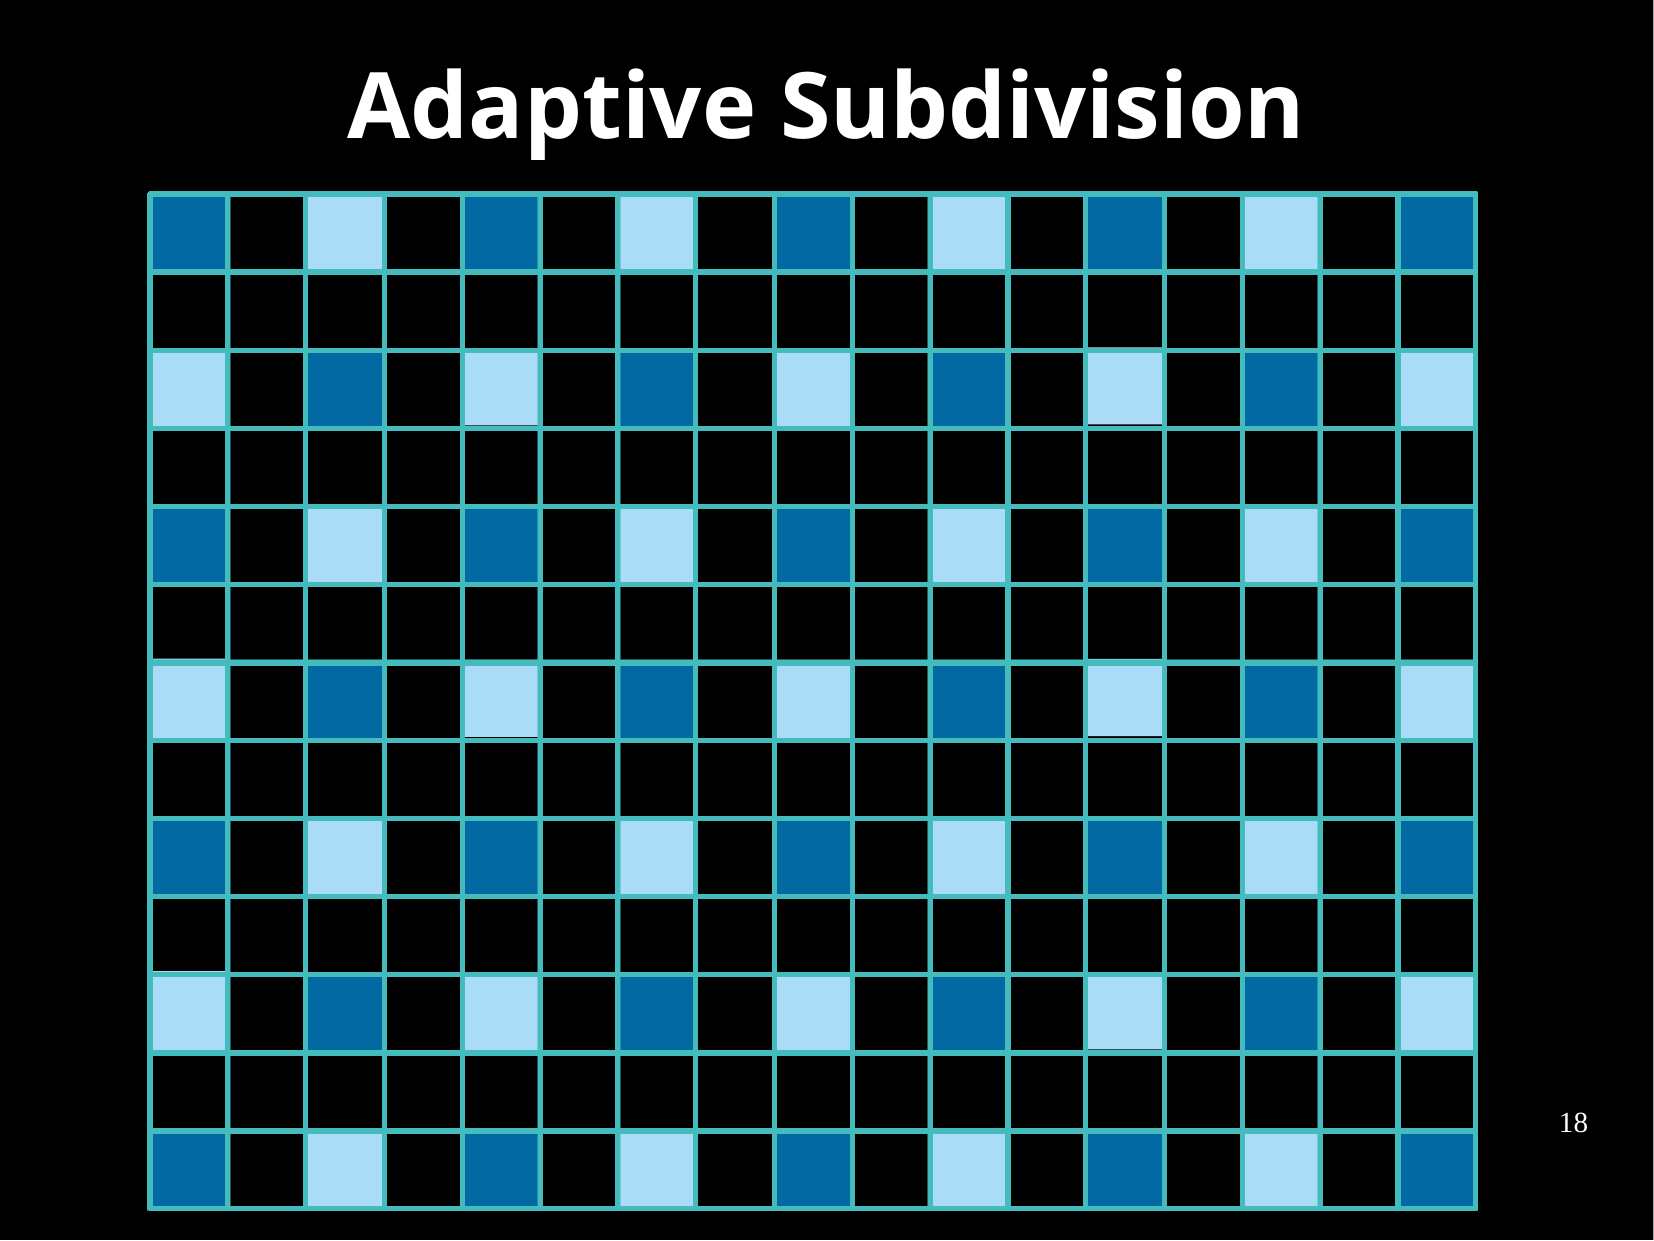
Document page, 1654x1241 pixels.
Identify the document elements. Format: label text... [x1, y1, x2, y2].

title Adaptive Subdivision [0, 0, 1654, 207]
picture [147, 191, 1478, 1211]
